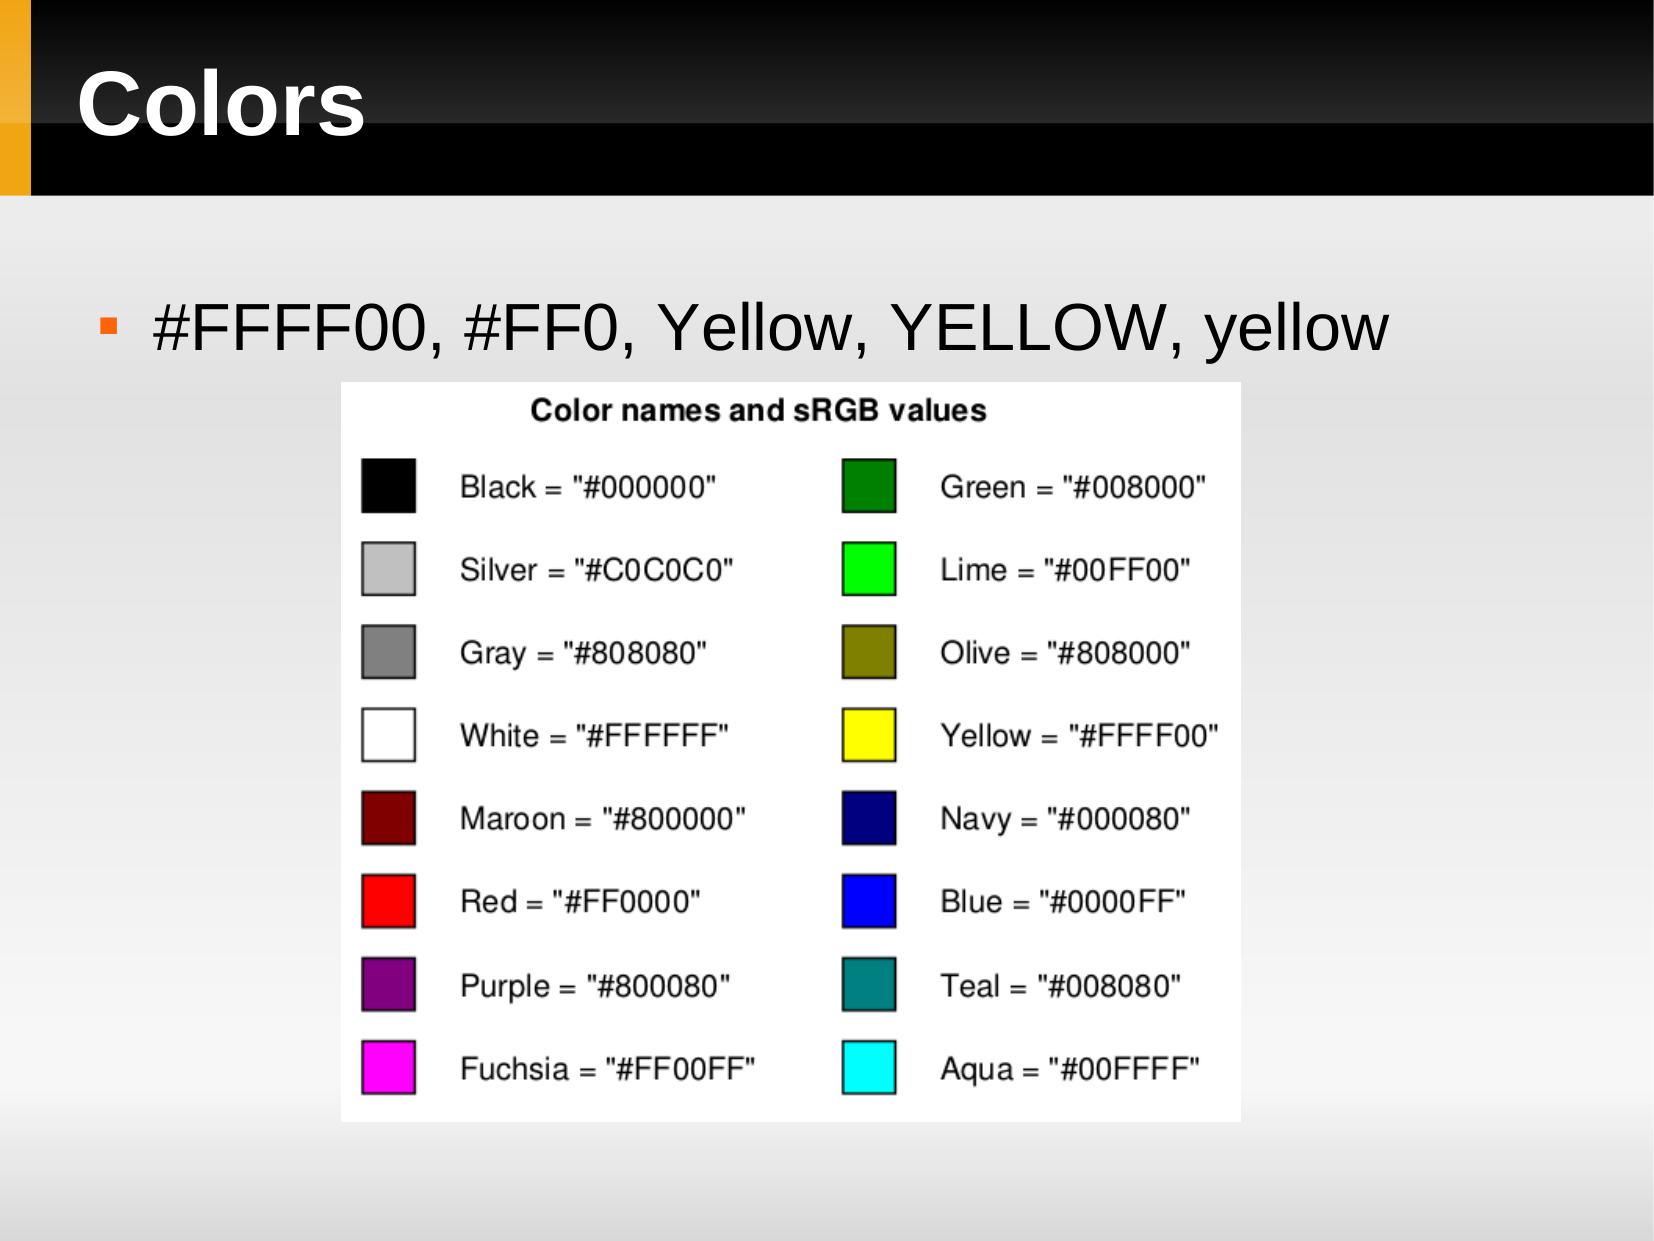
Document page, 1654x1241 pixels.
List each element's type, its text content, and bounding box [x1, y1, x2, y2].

title Colors [76, 0, 1565, 208]
list #FFFF00, #FF0, Yellow, YELLOW, yellow [82, 290, 1571, 1109]
picture [0, 0, 1654, 1241]
